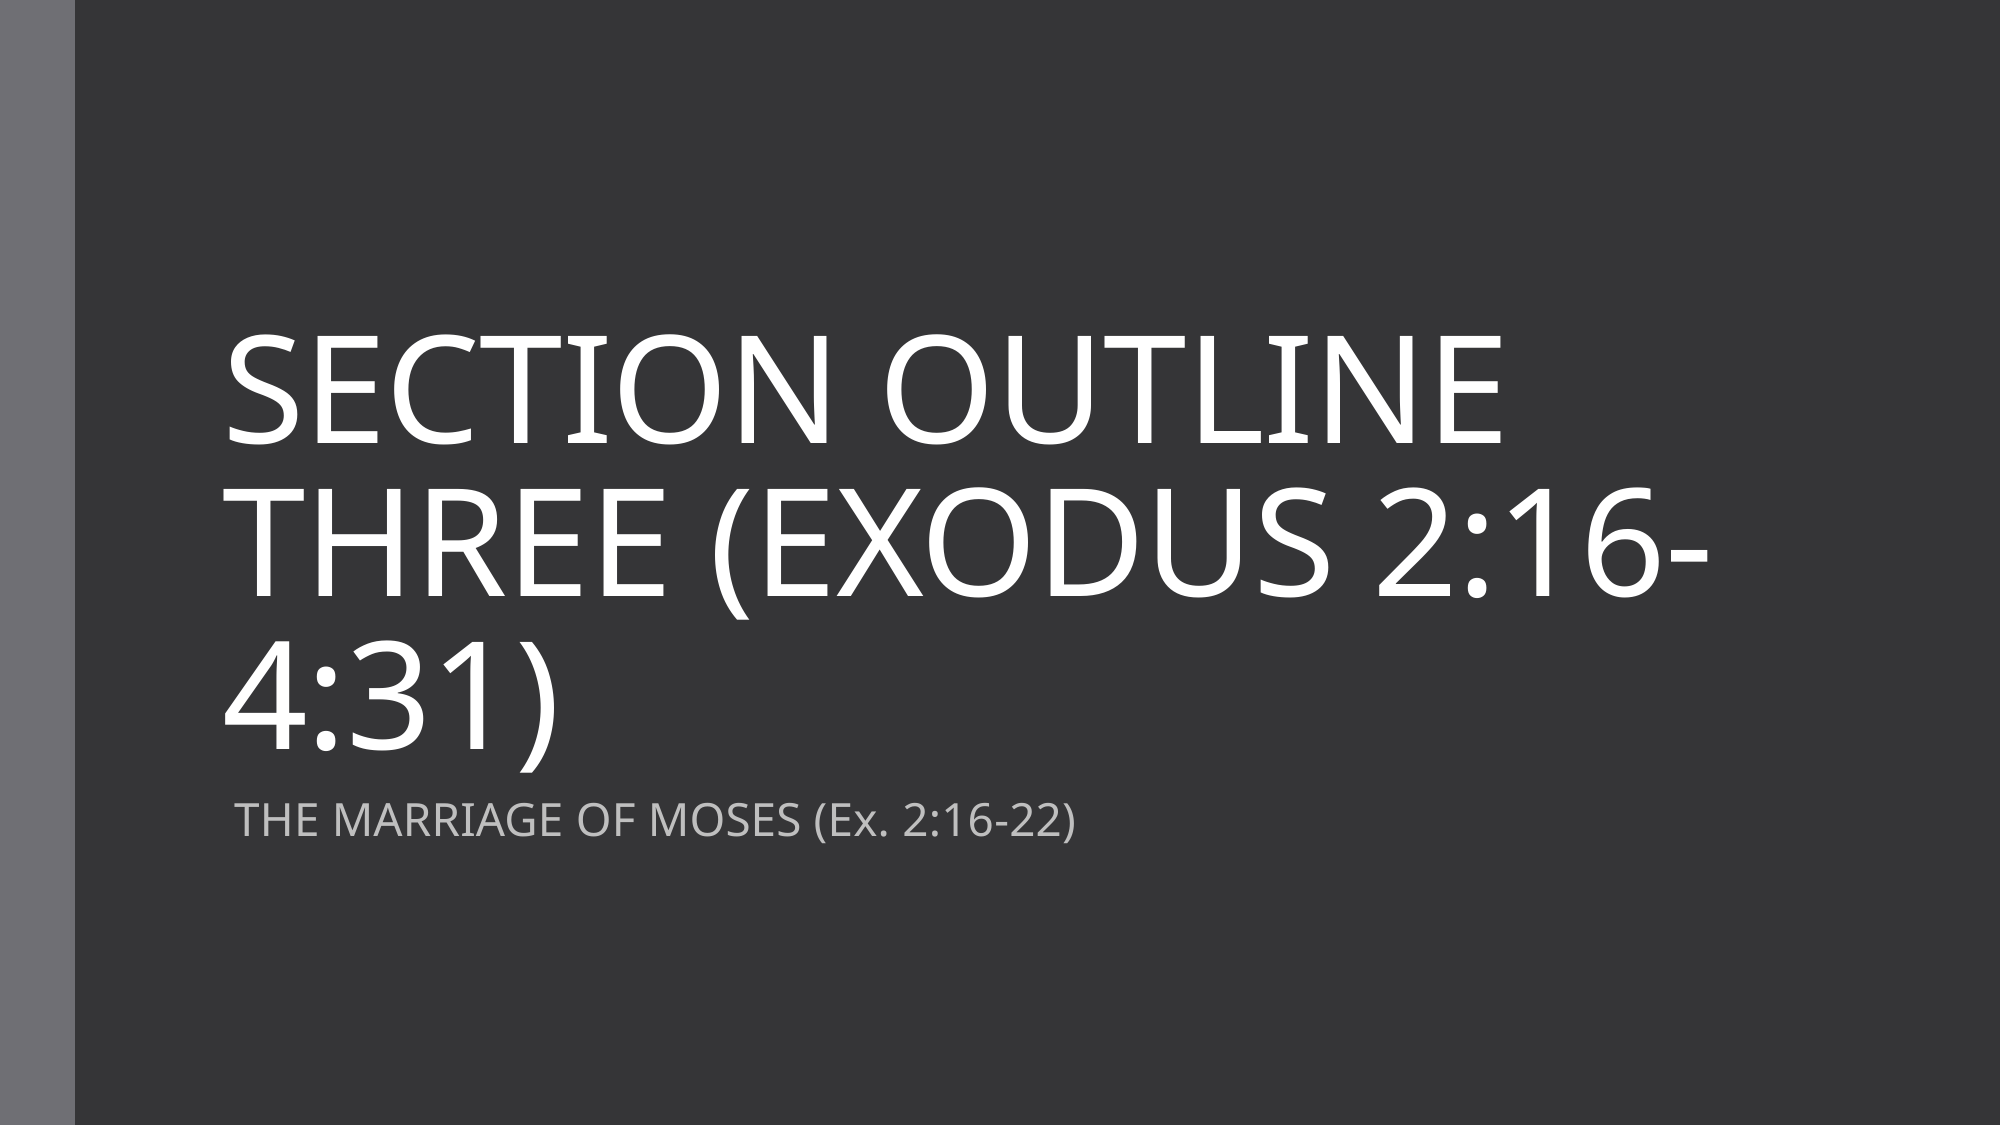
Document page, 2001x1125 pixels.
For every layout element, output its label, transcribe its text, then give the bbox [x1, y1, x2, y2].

title SECTION OUTLINE THREE (EXODUS 2:16-4:31) [206, 124, 1752, 787]
subtitle THE MARRIAGE OF MOSES (Ex. 2:16-22) [206, 787, 1752, 1066]
